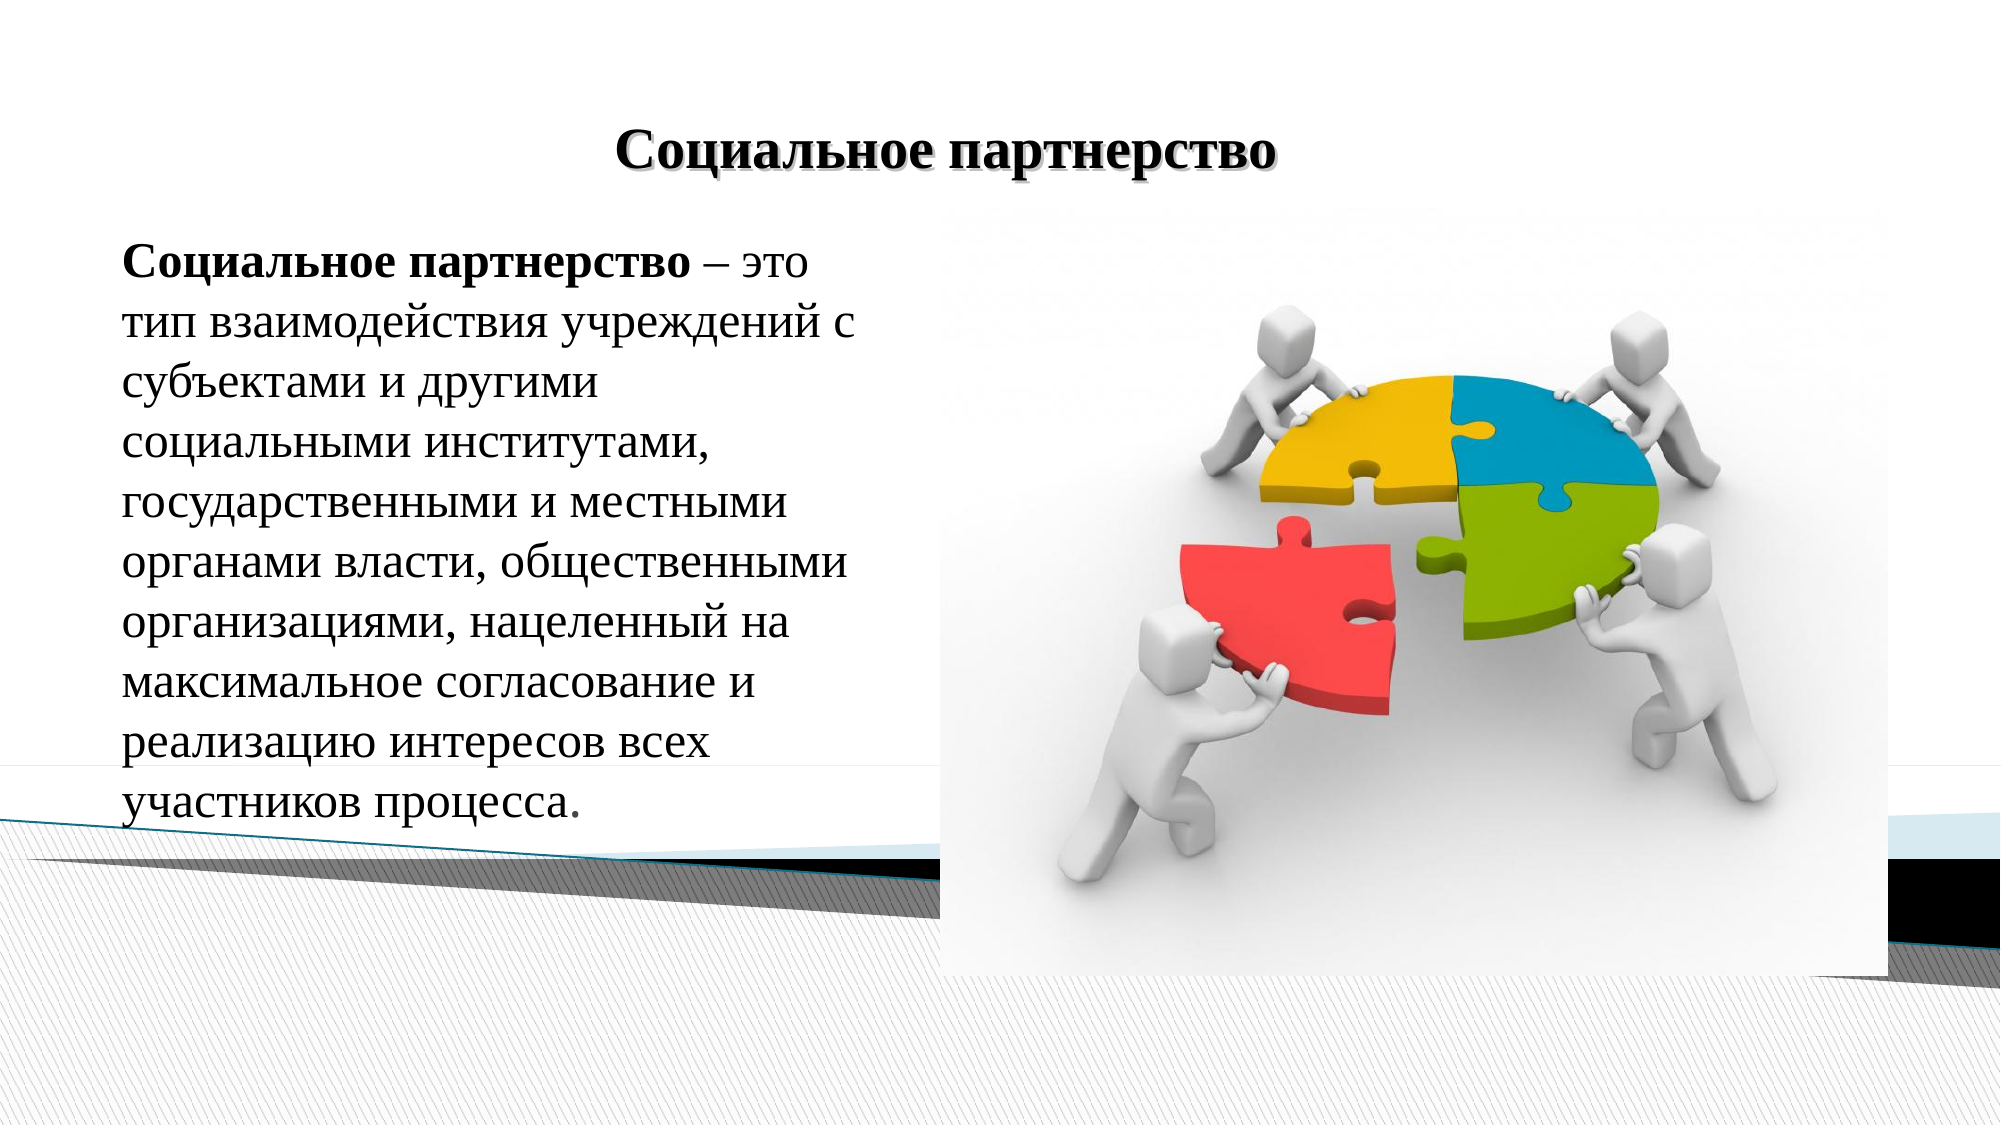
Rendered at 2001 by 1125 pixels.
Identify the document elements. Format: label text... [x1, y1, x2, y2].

subtitle Социальное партнерство – это тип взаимодействия учреждений с субъектами и другими социальными институтами, государственными и местными органами власти, общественными организациями, нацеленный на максимальное согласование и реализацию интересов всех участников процесса. [114, 219, 894, 953]
picture [940, 208, 2001, 976]
title Социальное партнерство [527, 66, 1366, 188]
